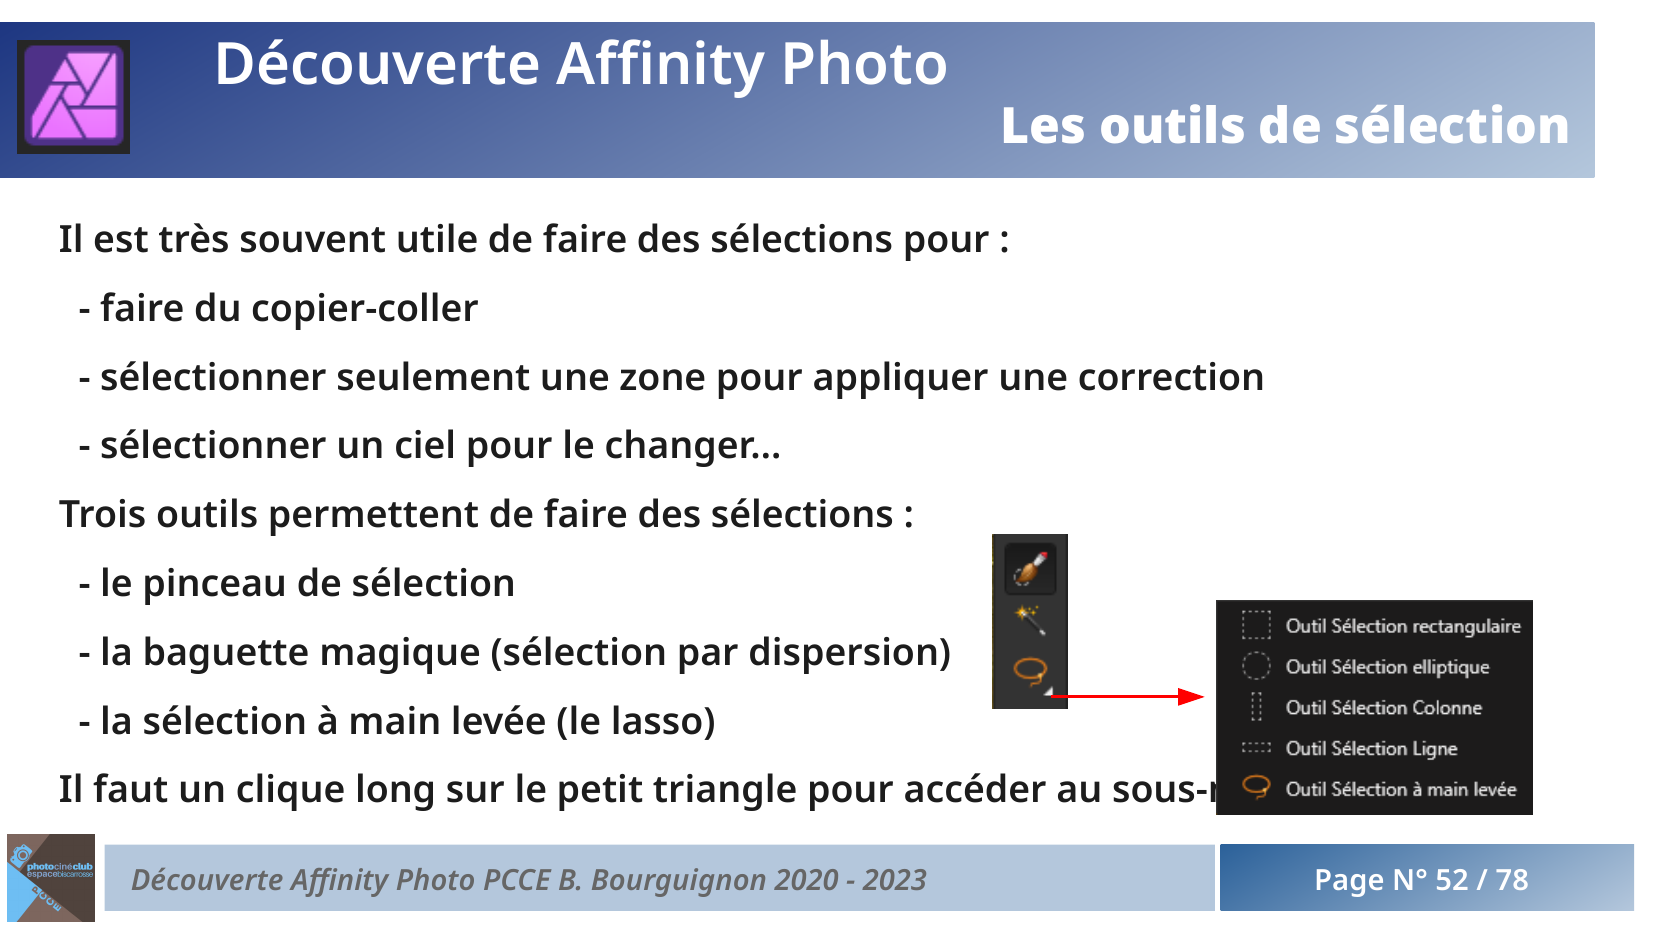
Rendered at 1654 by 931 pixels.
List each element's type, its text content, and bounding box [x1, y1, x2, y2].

title Les outils de sélection [874, 47, 1571, 158]
picture [17, 40, 130, 154]
picture [992, 534, 1068, 709]
picture [1216, 600, 1533, 815]
picture [7, 834, 95, 922]
list Il est très souvent utile de faire des sélections pour : - faire du copier-coller - sélectionner seulement une zone pour appliquer une correction - sélectionner un ciel pour le changer… Trois outils permettent de faire des sélections : - le pinceau de sélection - la baguette magique (sélection par dispersion) - la sélection à main levée (le lasso) Il faut un clique long sur le petit triangle pour accéder au sous-menu. [59, 212, 1565, 820]
